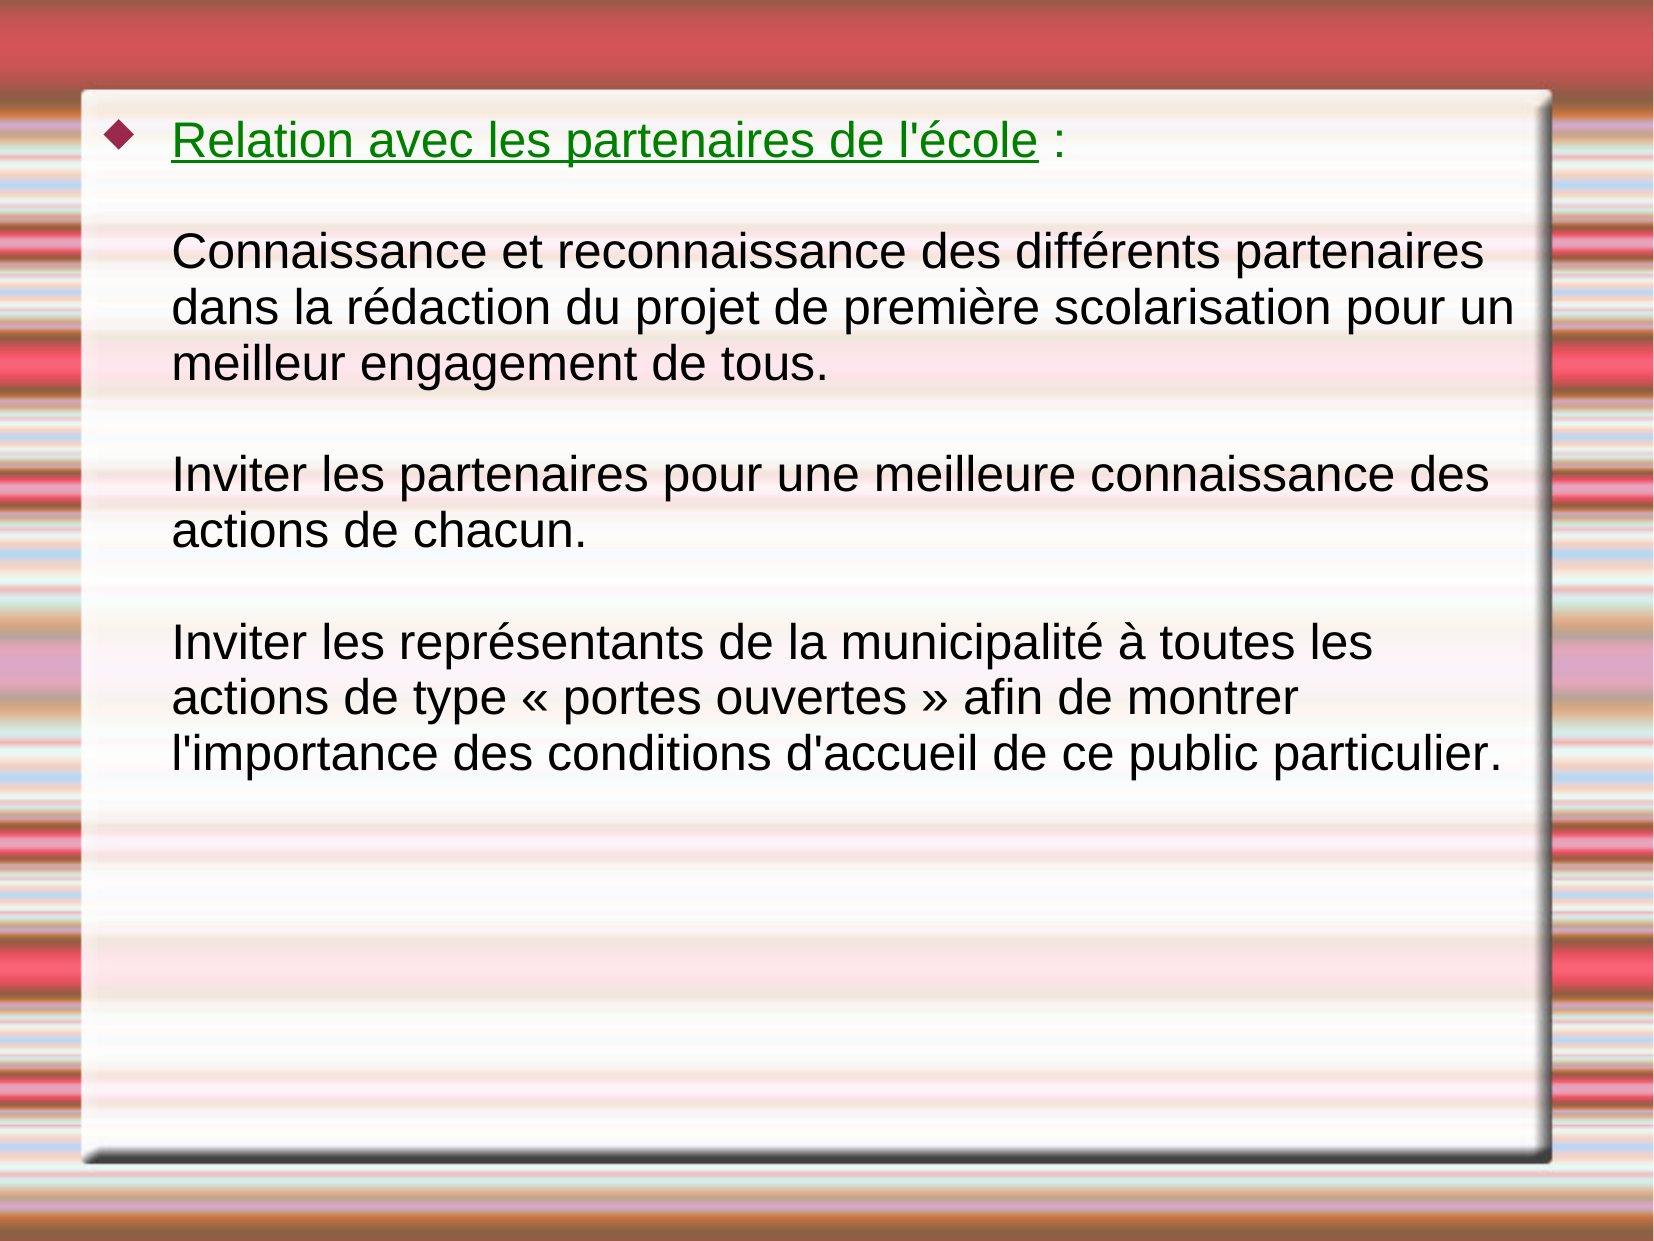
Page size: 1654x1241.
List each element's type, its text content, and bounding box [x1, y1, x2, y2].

list Relation avec les partenaires de l'école : Connaissance et reconnaissance des différents partenaires dans la rédaction du projet de première scolarisation pour un meilleur engagement de tous. Inviter les partenaires pour une meilleure connaissance des actions de chacun. Inviter les représentants de la municipalité à toutes les actions de type « portes ouvertes » afin de montrer l'importance des conditions d'accueil de ce public particulier. [88, 112, 1565, 1241]
picture [0, 0, 1654, 1241]
